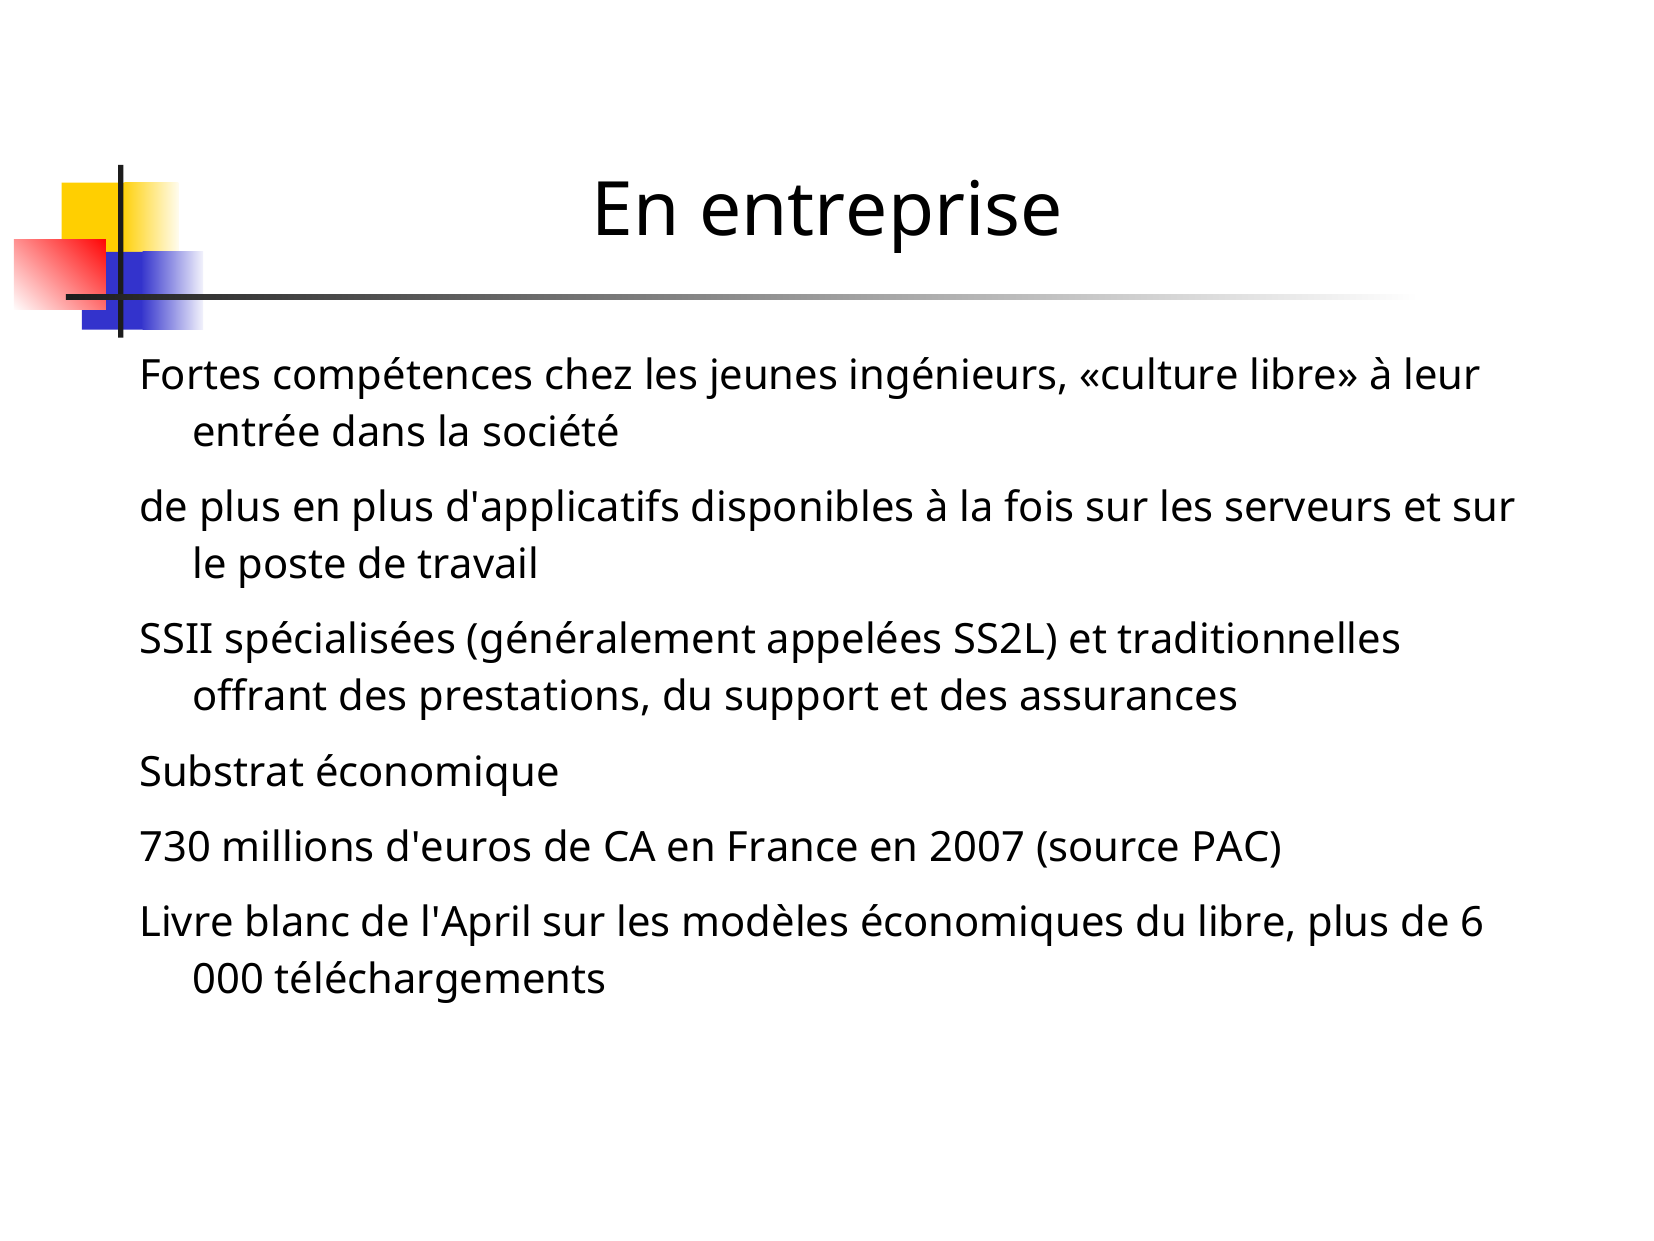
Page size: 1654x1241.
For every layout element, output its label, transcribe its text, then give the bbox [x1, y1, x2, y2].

title En entreprise [121, 102, 1534, 311]
list Fortes compétences chez les jeunes ingénieurs, «culture libre» à leur entrée dans la société de plus en plus d'applicatifs disponibles à la fois sur les serveurs et sur le poste de travail SSII spécialisées (généralement appelées SS2L) et traditionnelles offrant des prestations, du support et des assurances Substrat économique 730 millions d'euros de CA en France en 2007 (source PAC) Livre blanc de l'April sur les modèles économiques du libre, plus de 6 000 téléchargements [121, 344, 1534, 1127]
